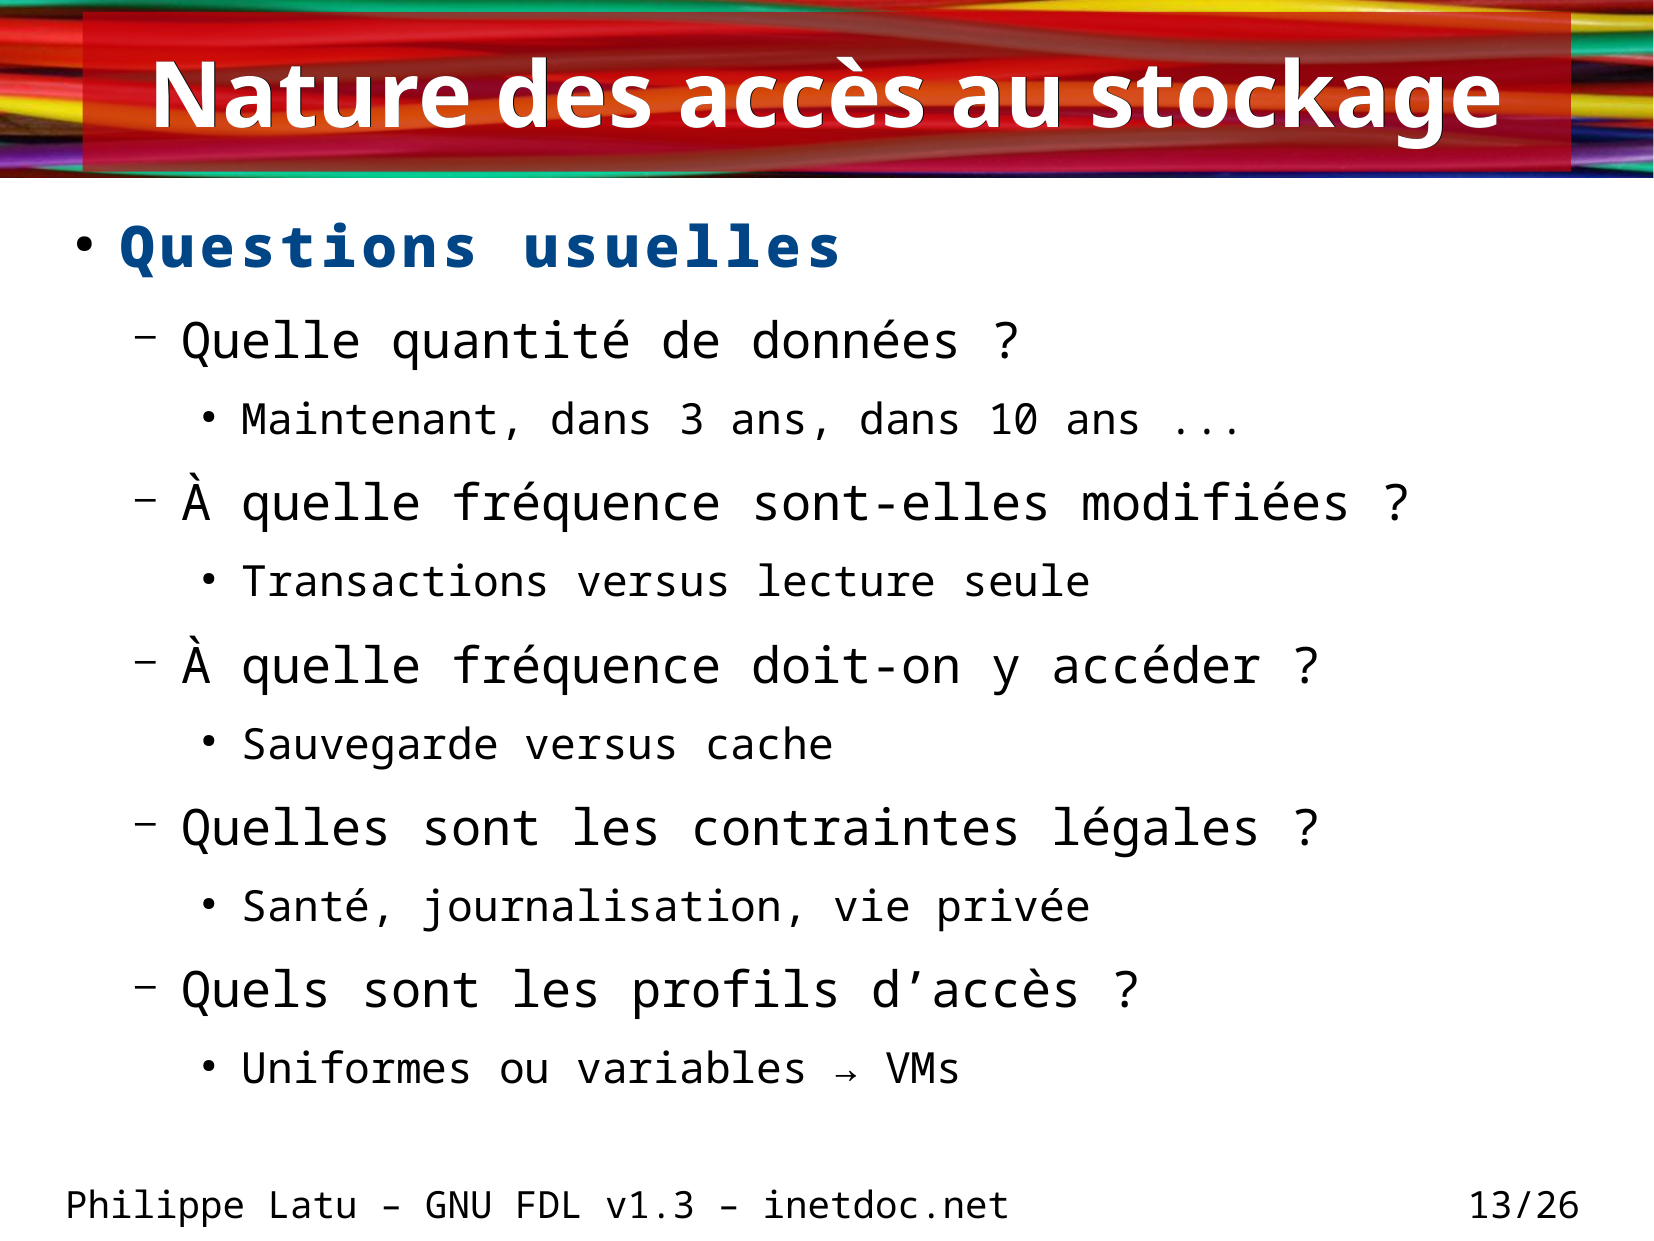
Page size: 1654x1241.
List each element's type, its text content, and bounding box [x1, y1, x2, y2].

text_box Philippe Latu – GNU FDL v1.3 – inetdoc.net <numéro>/26 [59, 1133, 1595, 1237]
picture [0, 0, 1654, 178]
title Nature des accès au stockage [82, 11, 1571, 172]
list Questions usuelles Quelle quantité de données ? Maintenant, dans 3 ans, dans 10 ans ... À quelle fréquence sont-elles modifiées ? Transactions versus lecture seule À quelle fréquence doit-on y accéder ? Sauvegarde versus cache Quelles sont les contraintes légales ? Santé, journalisation, vie privée Quels sont les profils d’accès ? Uniformes ou variables → VMs [59, 206, 1571, 1098]
